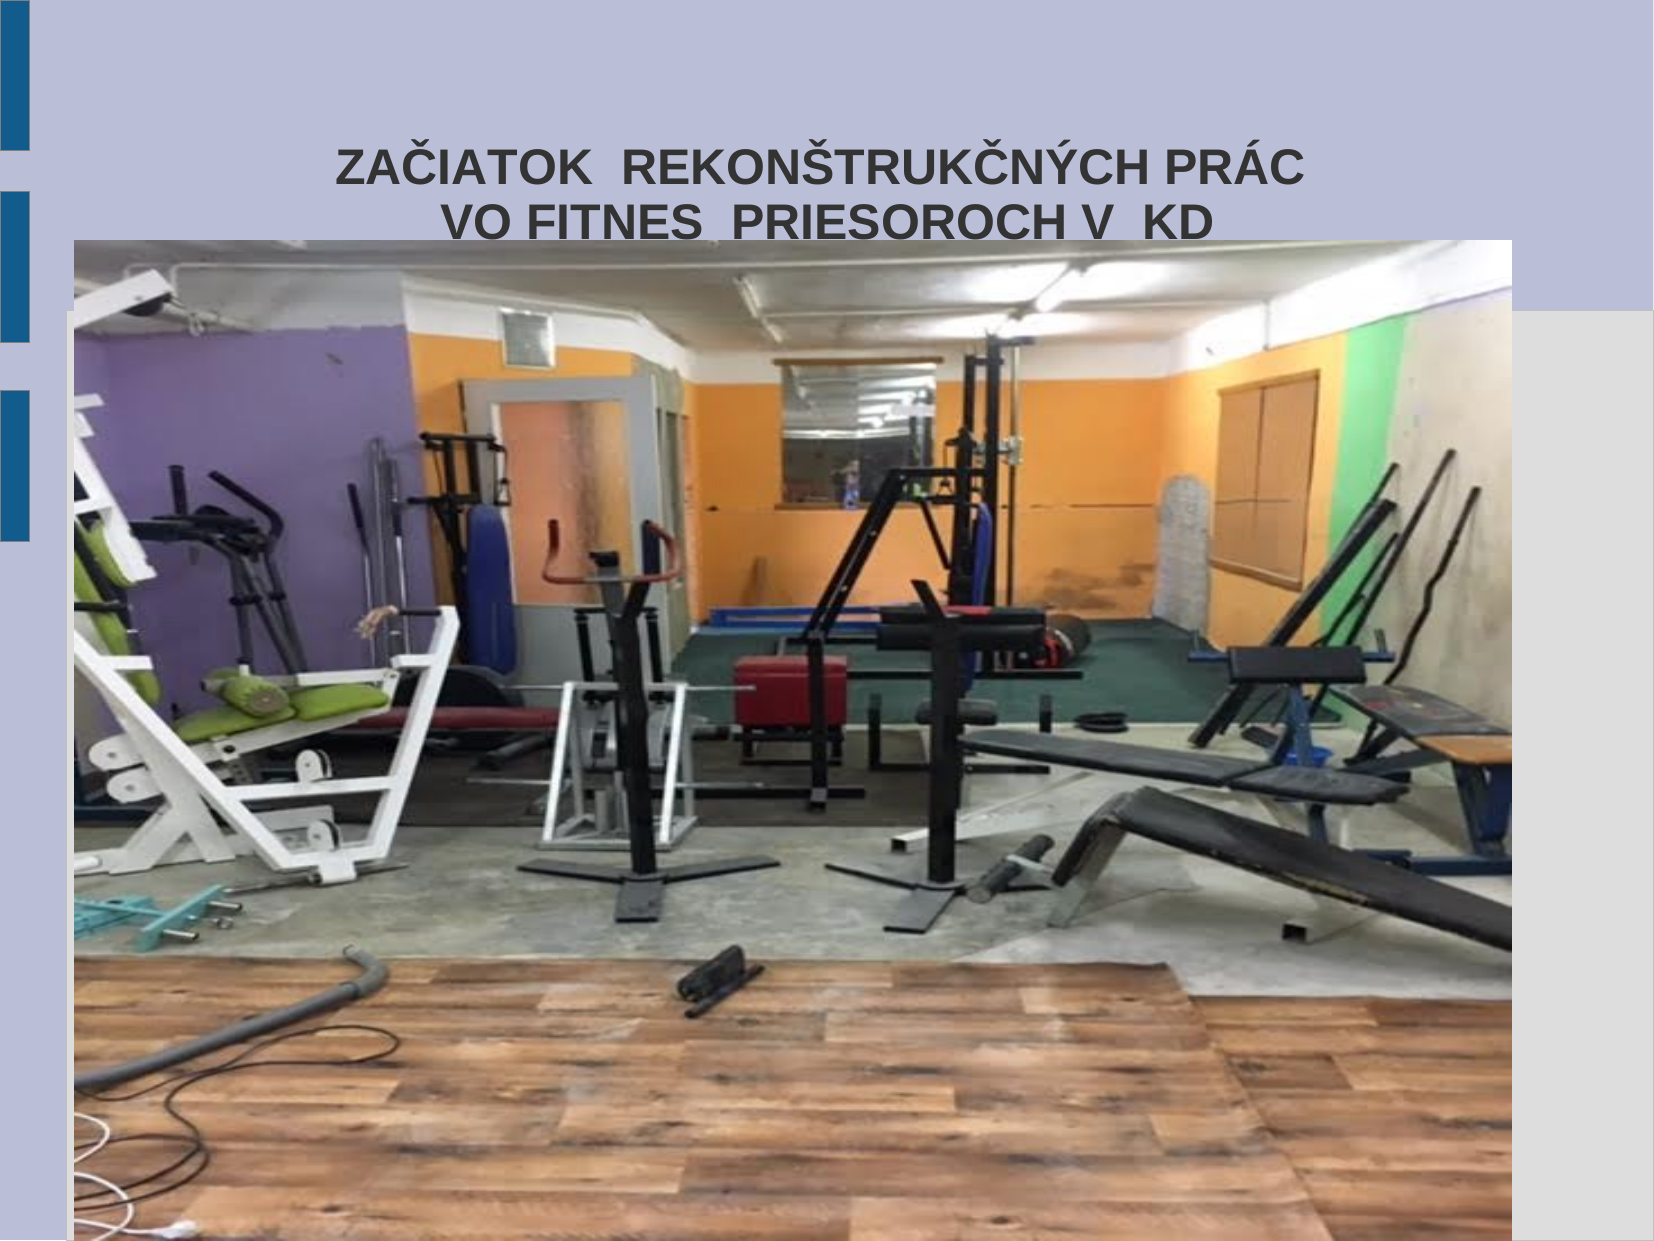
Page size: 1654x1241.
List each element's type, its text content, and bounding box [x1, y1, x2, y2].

picture [74, 240, 1512, 1241]
title ZAČIATOK REKONŠTRUKČNÝCH PRÁC VO FITNES PRIESOROCH V KD [121, 91, 1534, 299]
